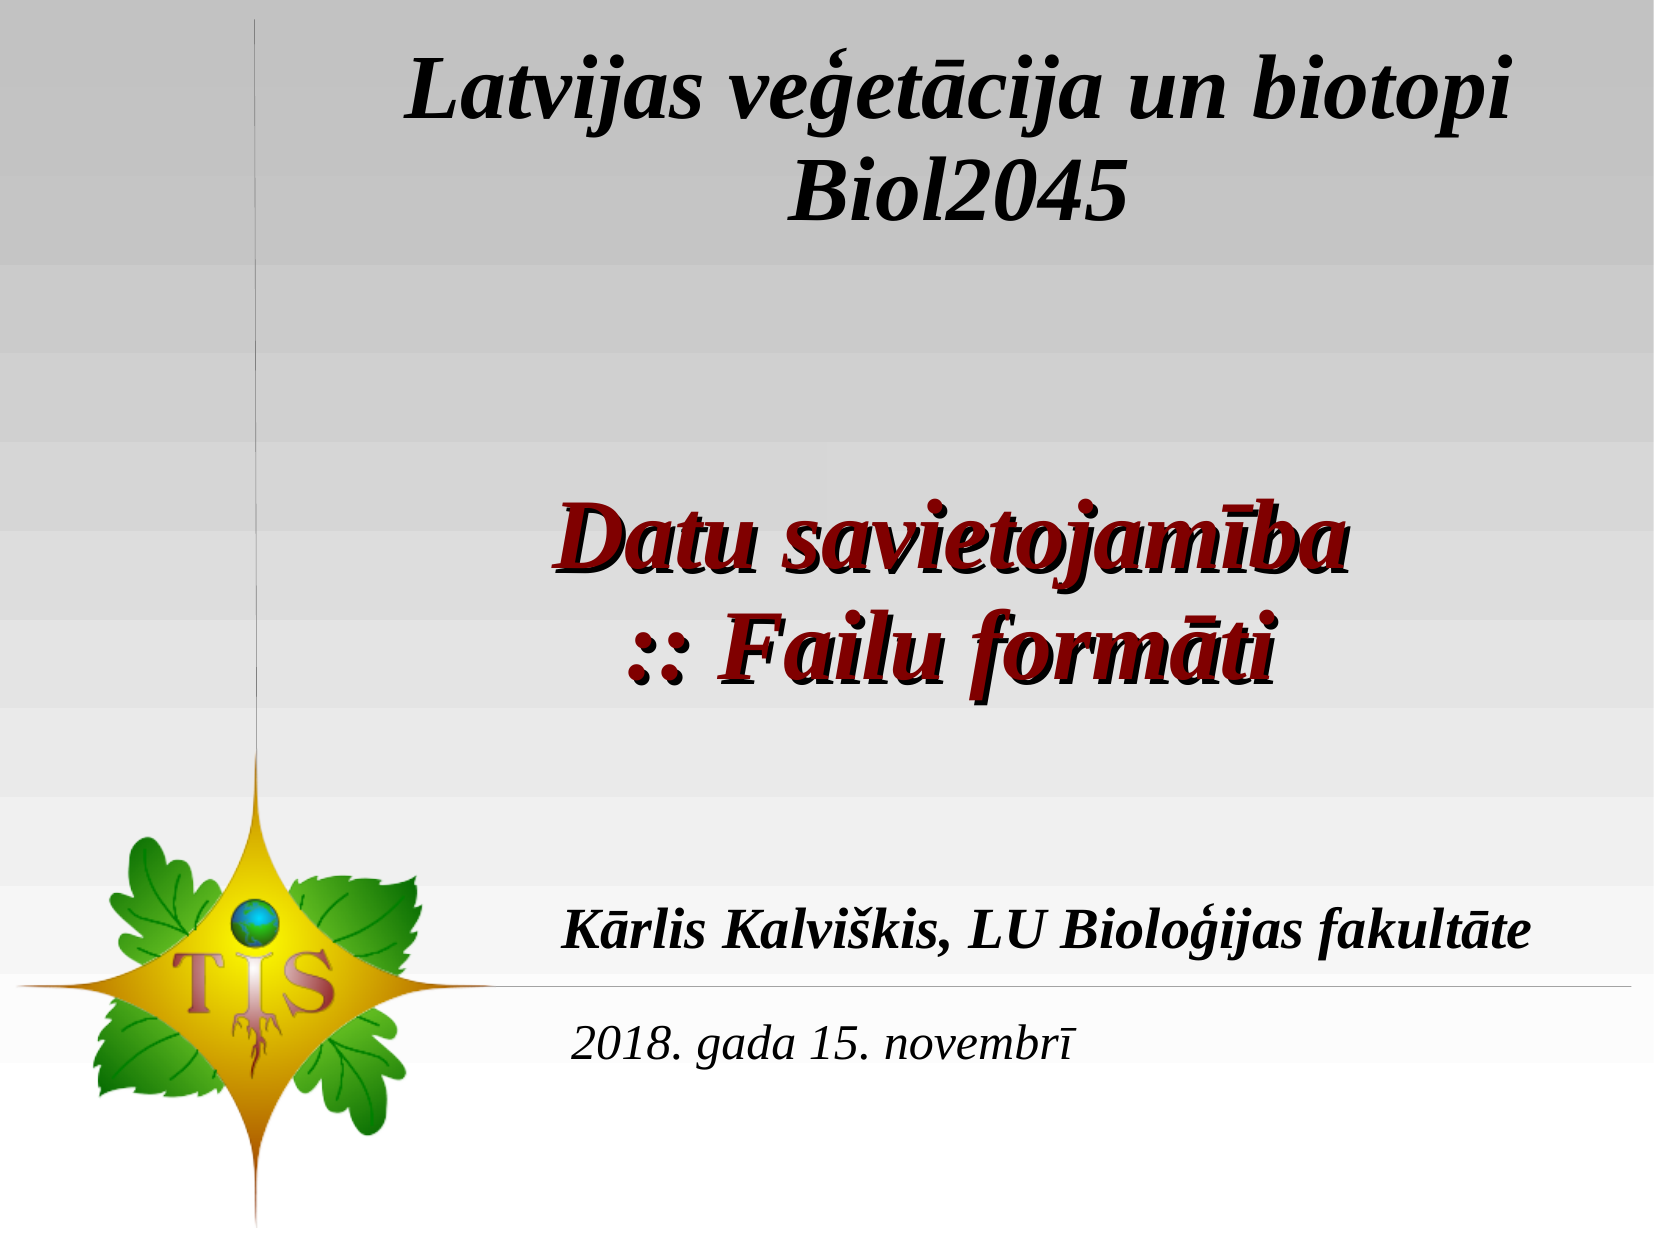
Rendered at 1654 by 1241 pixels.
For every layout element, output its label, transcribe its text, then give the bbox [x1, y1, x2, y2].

title Datu savietojamība :: Failu formāti [295, 324, 1607, 857]
text_box Kārlis Kalviškis, LU Bioloģijas fakultāte [547, 889, 1548, 969]
text_box 2018. gada 15. novembrī [556, 1007, 1187, 1113]
picture [0, 0, 1654, 1241]
